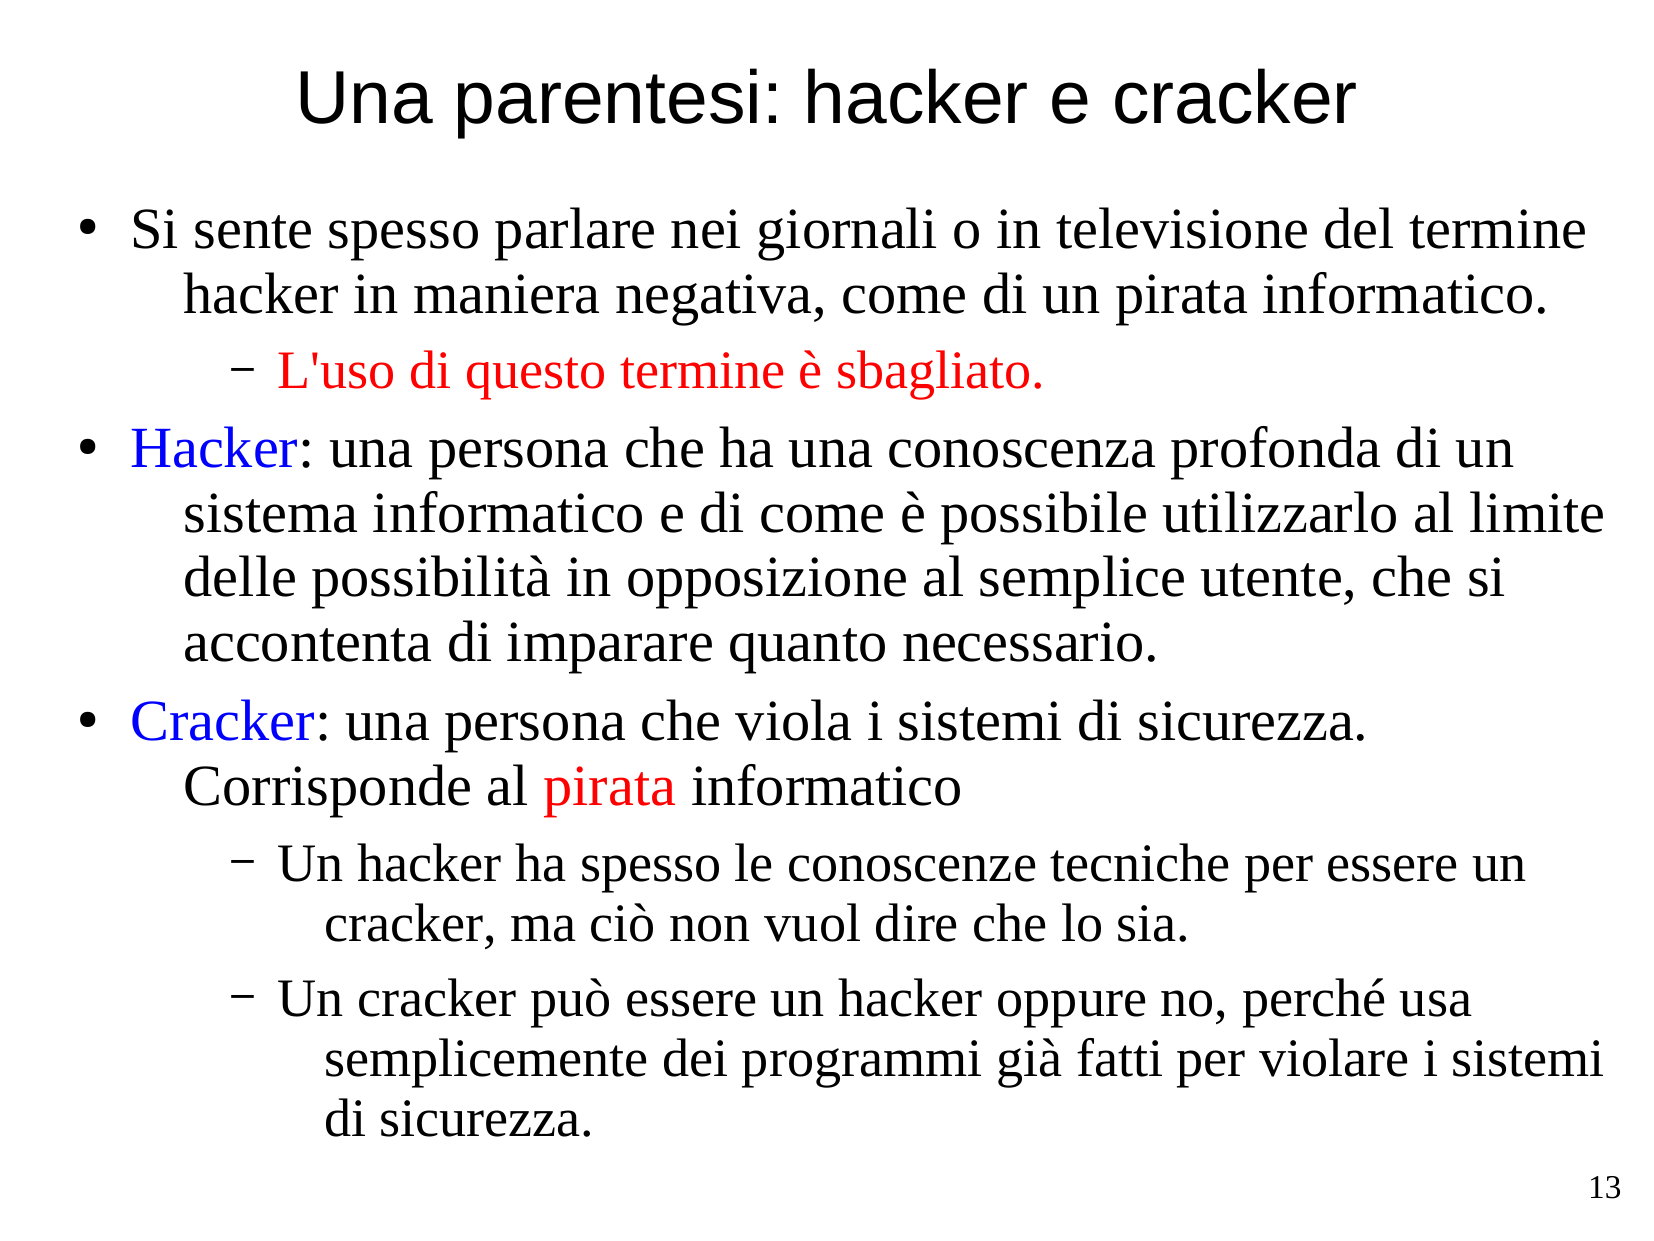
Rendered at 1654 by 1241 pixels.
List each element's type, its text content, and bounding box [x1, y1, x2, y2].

list Si sente spesso parlare nei giornali o in televisione del termine hacker in maniera negativa, come di un pirata informatico. L'uso di questo termine è sbagliato. Hacker: una persona che ha una conoscenza profonda di un sistema informatico e di come è possibile utilizzarlo al limite delle possibilità in opposizione al semplice utente, che si accontenta di imparare quanto necessario. Cracker: una persona che viola i sistemi di sicurezza. Corrisponde al pirata informatico Un hacker ha spesso le conoscenze tecniche per essere un cracker, ma ciò non vuol dire che lo sia. Un cracker può essere un hacker oppure no, perché usa semplicemente dei programmi già fatti per violare i sistemi di sicurezza. [42, 196, 1612, 1187]
title Una parentesi: hacker e cracker [37, 30, 1617, 166]
